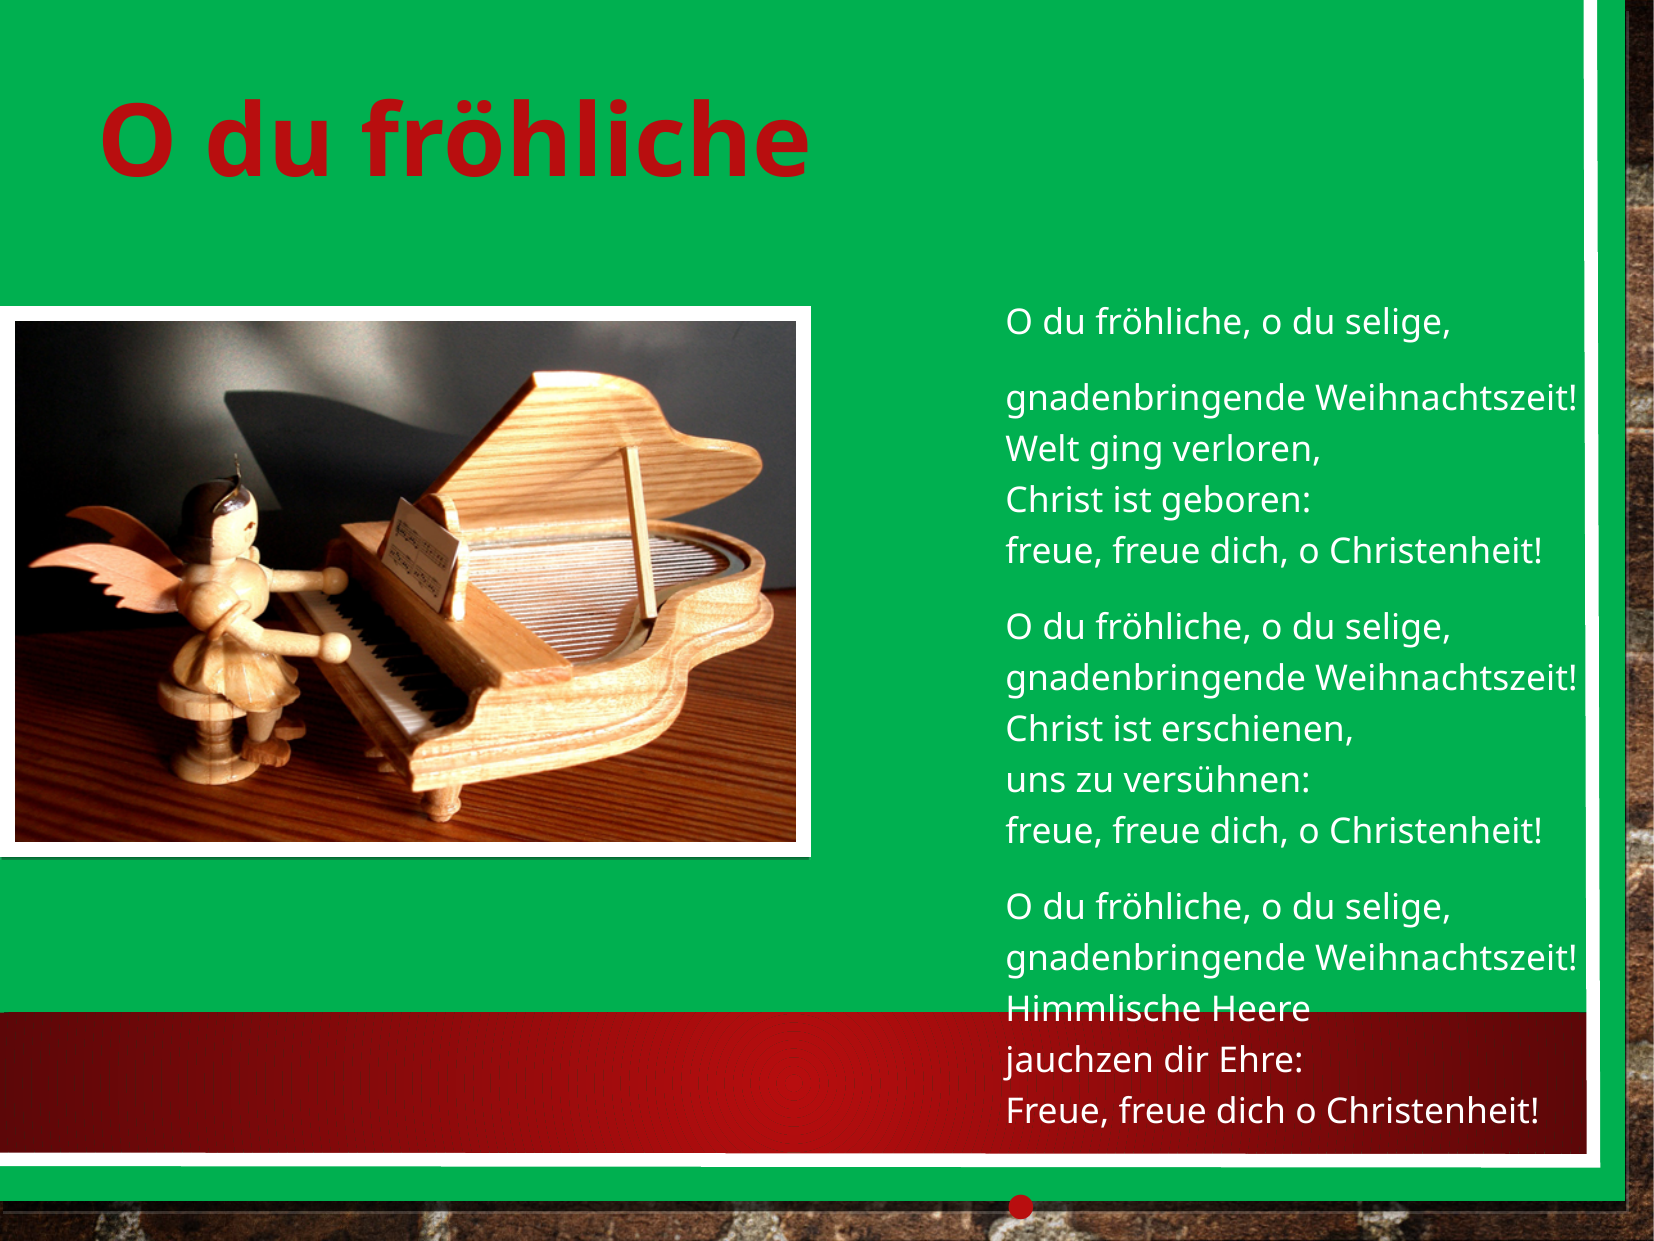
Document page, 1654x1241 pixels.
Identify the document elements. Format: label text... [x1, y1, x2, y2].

title O du fröhliche [82, 81, 1493, 291]
picture [14, 321, 797, 843]
list O du fröhliche, o du selige, gnadenbringende Weihnachtszeit! Welt ging verloren, Christ ist geboren: freue, freue dich, o Christenheit! O du fröhliche, o du selige, gnadenbringende Weihnachtszeit! Christ ist erschienen, uns zu versühnen: freue, freue dich, o Christenheit! O du fröhliche, o du selige, gnadenbringende Weihnachtszeit! Himmlische Heere jauchzen dir Ehre: Freue, freue dich o Christenheit! [1005, 290, 1654, 1138]
